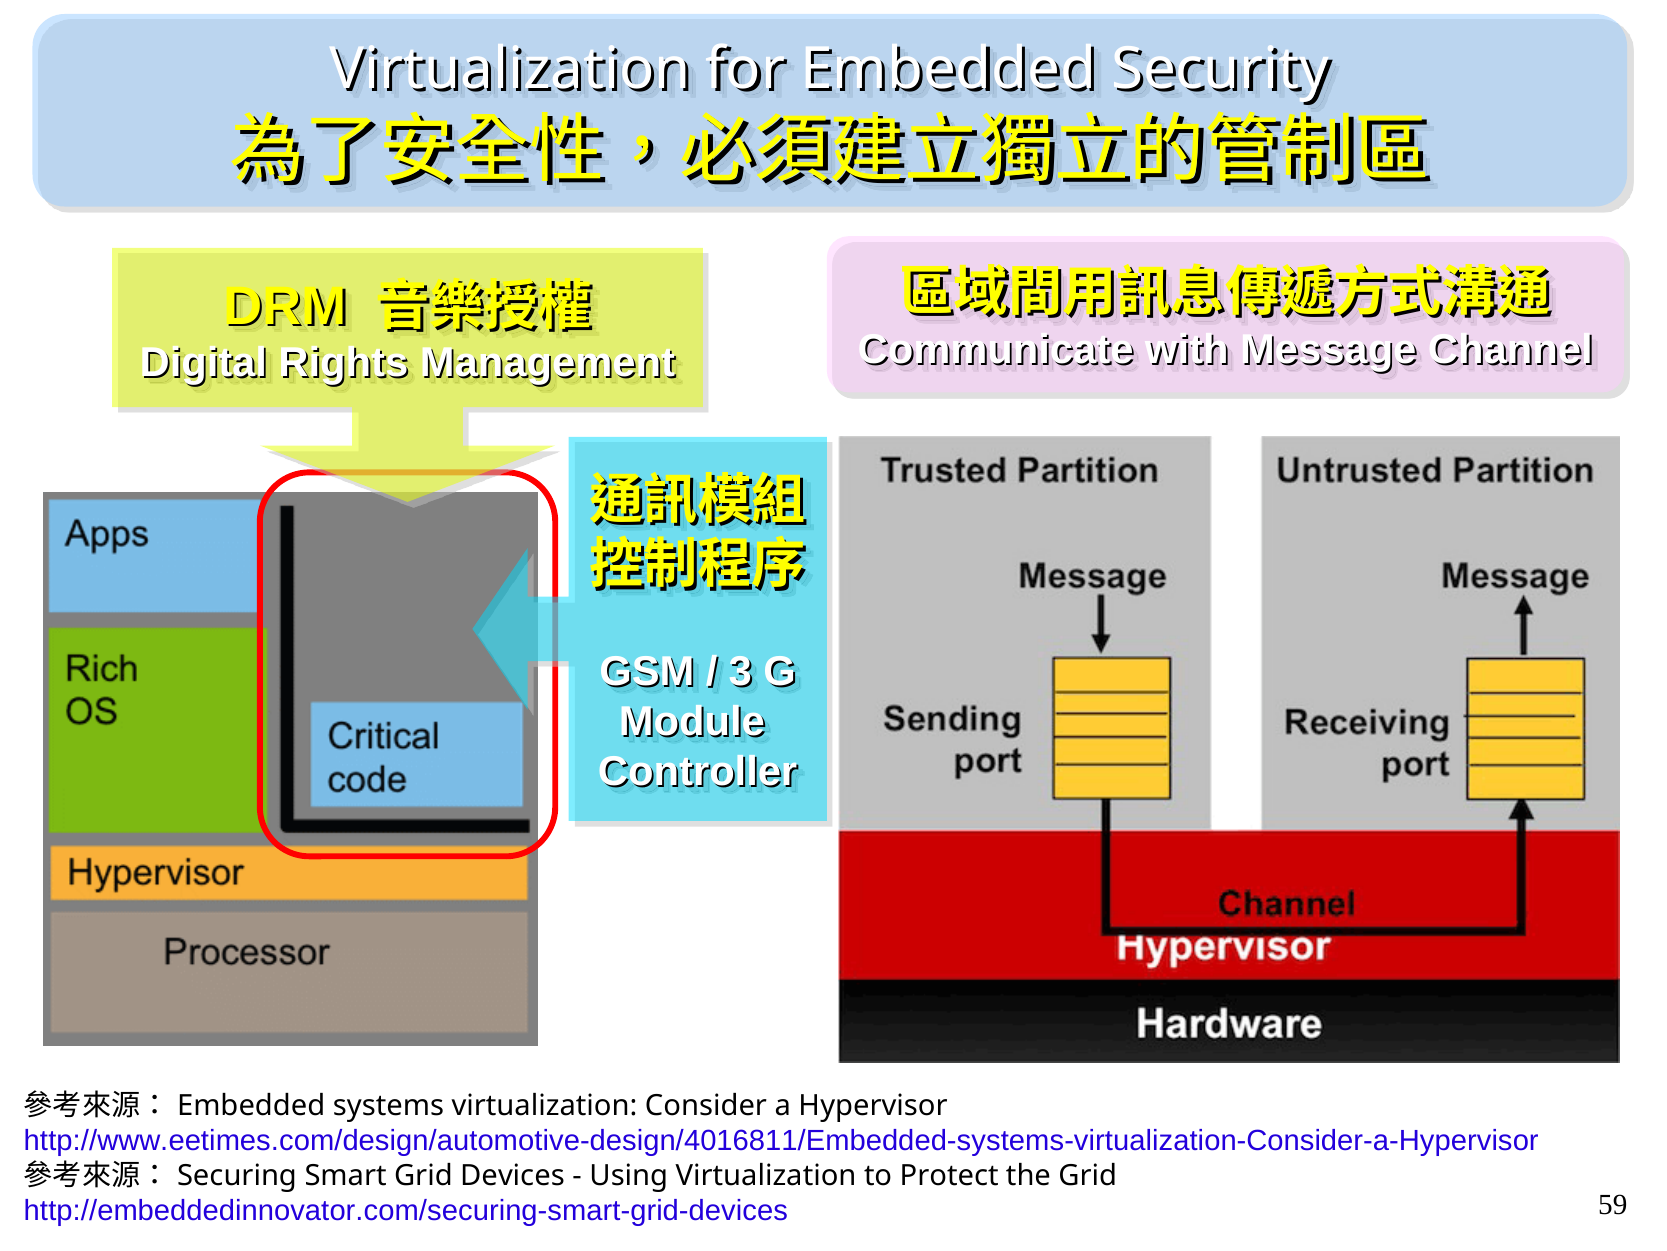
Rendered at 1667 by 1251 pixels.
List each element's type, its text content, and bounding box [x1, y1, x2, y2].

text_box 參考來源：Embedded systems virtualization: Consider a Hypervisor http://www.eetimes.com/design/automotive-design/4016811/Embedded-systems-virtualization-Consider-a-Hypervisor 參考來源：Securing Smart Grid Devices - Using Virtualization to Protect the Grid http://embeddedinnovator.com/securing-smart-grid-devices [9, 1079, 1667, 1234]
text_box 通訊模組 控制程序 GSM / 3 G Module Controller [472, 436, 827, 821]
picture [43, 492, 538, 1046]
text_box Virtualization for Embedded Security 為了安全性，必須建立獨立的管制區 [32, 13, 1628, 207]
picture [838, 436, 1620, 1063]
text_box 區域間用訊息傳遞方式溝通 Communicate with Message Channel [826, 236, 1625, 393]
picture [263, 492, 538, 853]
text_box DRM 音樂授權 Digital Rights Management [112, 247, 703, 502]
